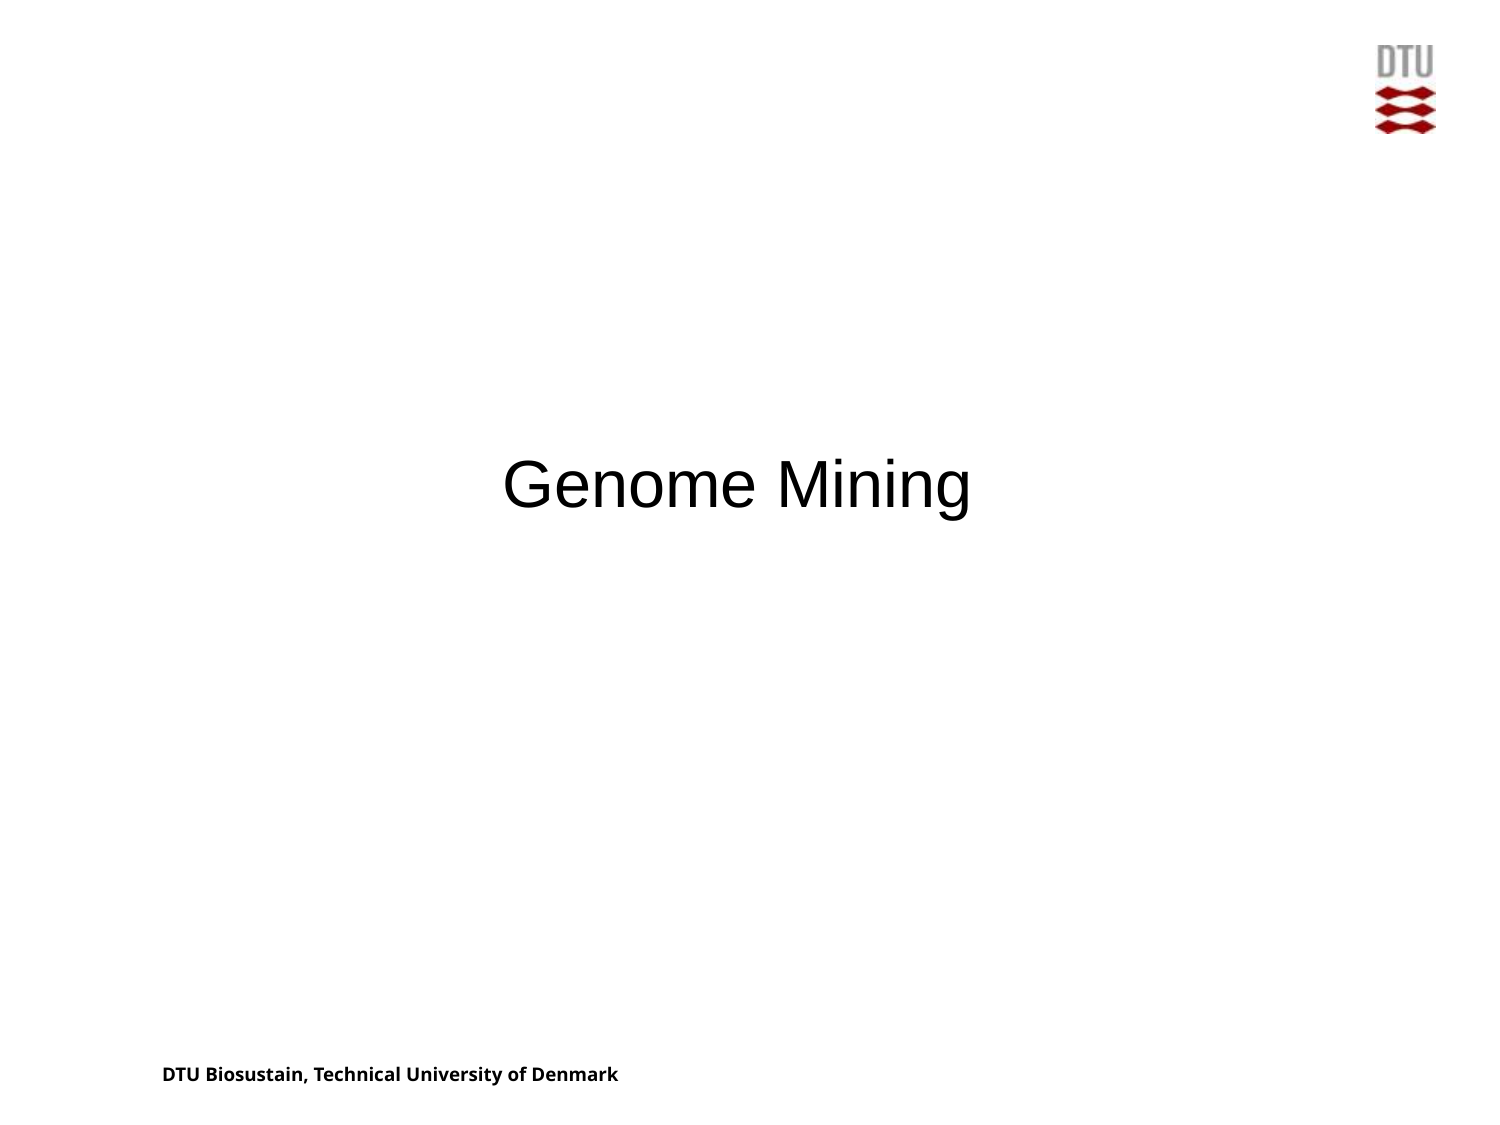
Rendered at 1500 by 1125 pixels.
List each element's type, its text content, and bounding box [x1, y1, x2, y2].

subtitle Genome Mining [99, 50, 1375, 920]
picture [1375, 45, 1436, 134]
